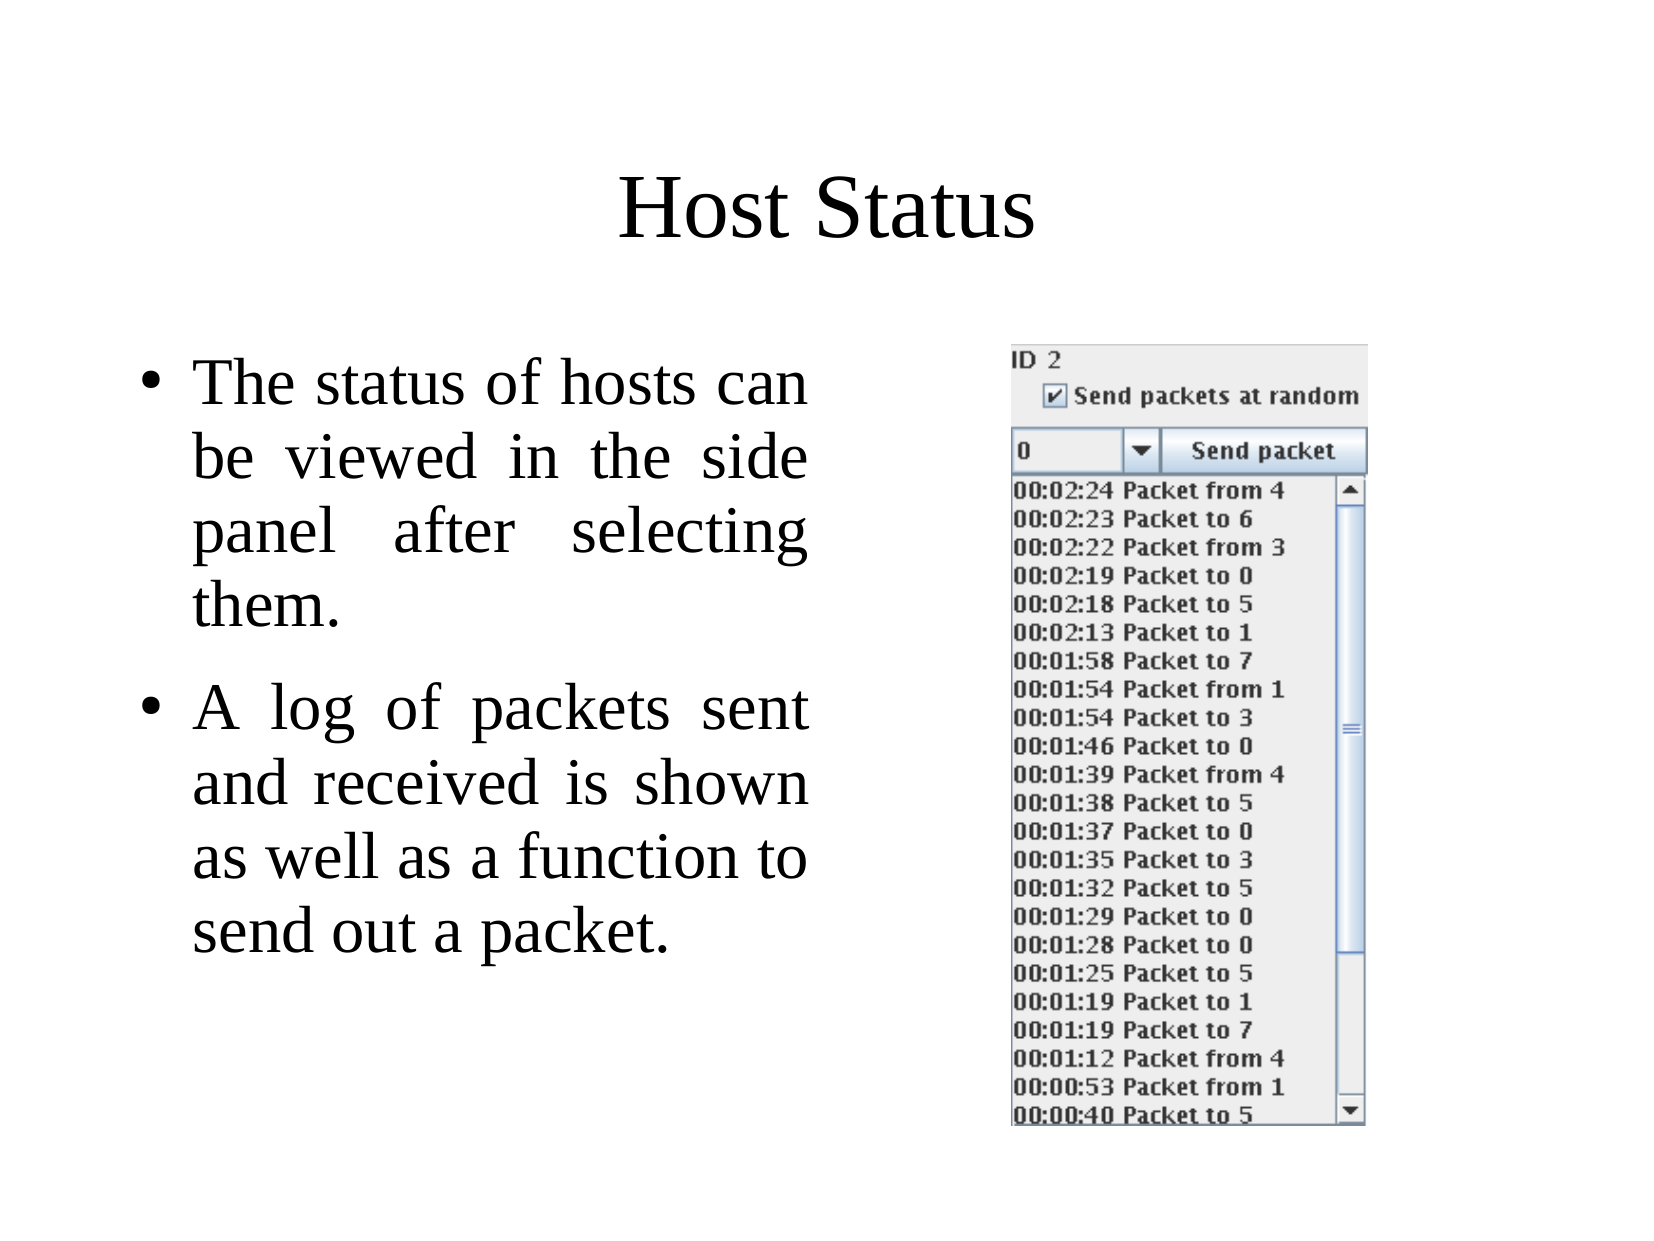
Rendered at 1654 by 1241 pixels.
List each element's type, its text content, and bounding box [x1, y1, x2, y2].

list The status of hosts can be viewed in the side panel after selecting them. A log of packets sent and received is shown as well as a function to send out a packet. [121, 344, 811, 1127]
picture [1011, 344, 1368, 1126]
title Host Status [121, 102, 1534, 311]
